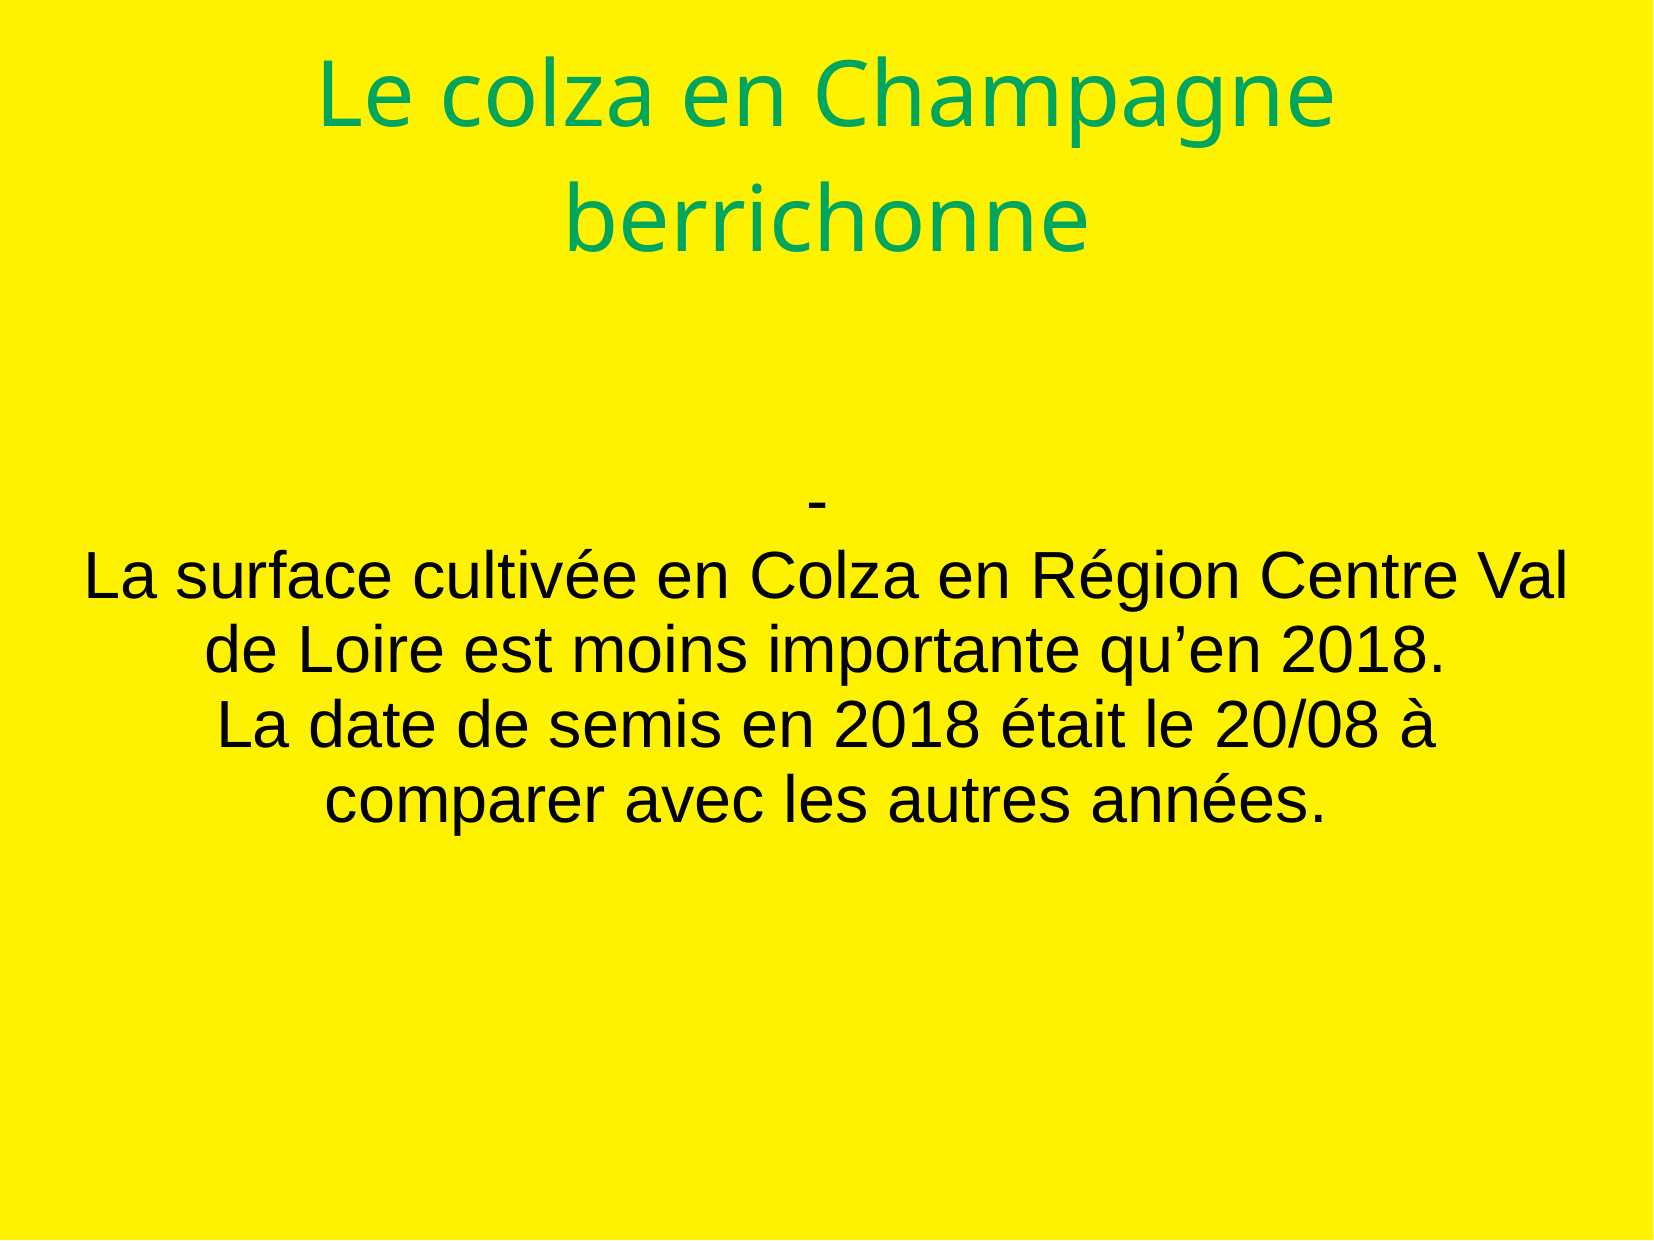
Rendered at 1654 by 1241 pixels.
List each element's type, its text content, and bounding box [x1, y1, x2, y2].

subtitle - La surface cultivée en Colza en Région Centre Val de Loire est moins importante qu’en 2018. La date de semis en 2018 était le 20/08 à comparer avec les autres années. [82, 290, 1571, 1010]
title Le colza en Champagne berrichonne [82, 12, 1571, 290]
